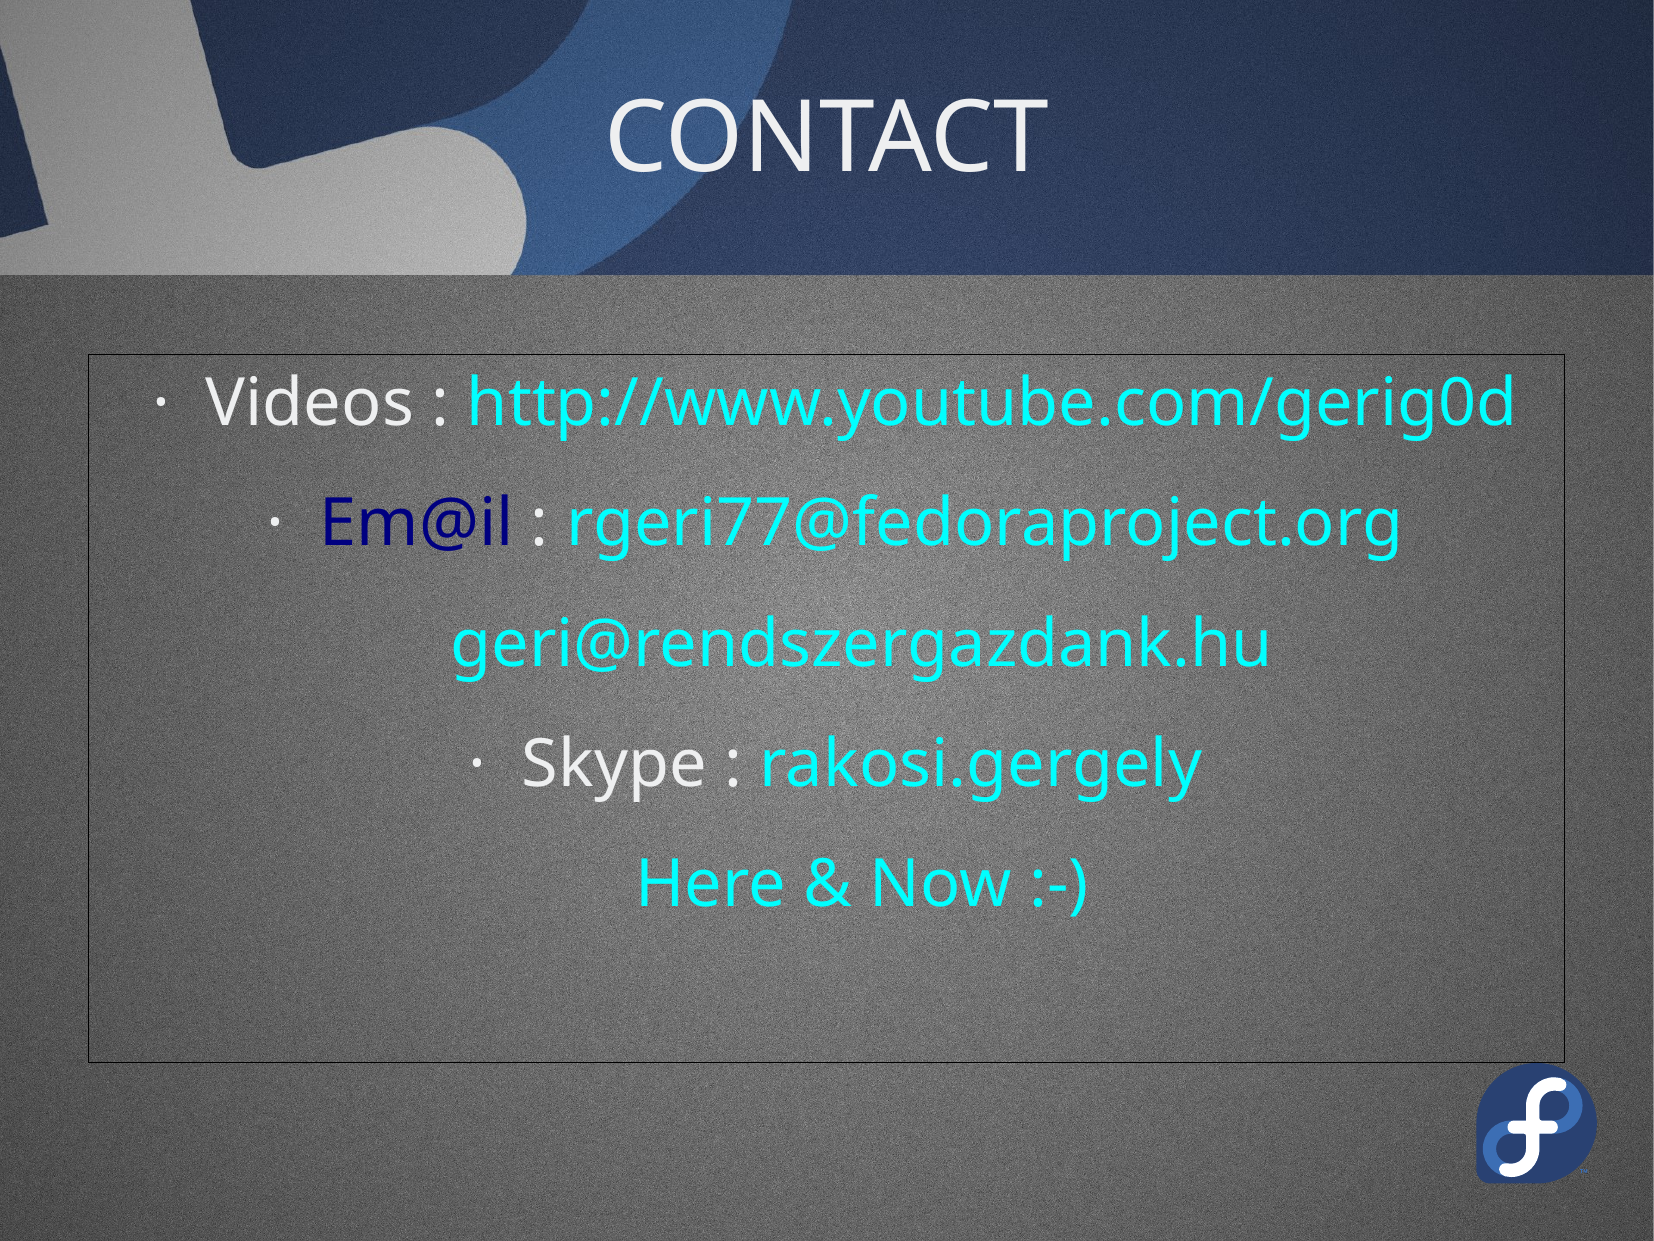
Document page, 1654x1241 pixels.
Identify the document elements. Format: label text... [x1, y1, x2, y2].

title CONTACT [88, 29, 1565, 237]
list Videos : http://www.youtube.com/gerig0d Em@il : rgeri77@fedoraproject.org geri@rendszergazdank.hu Skype : rakosi.gergely Here & Now :-) [88, 354, 1565, 1063]
picture [0, 0, 1654, 1241]
